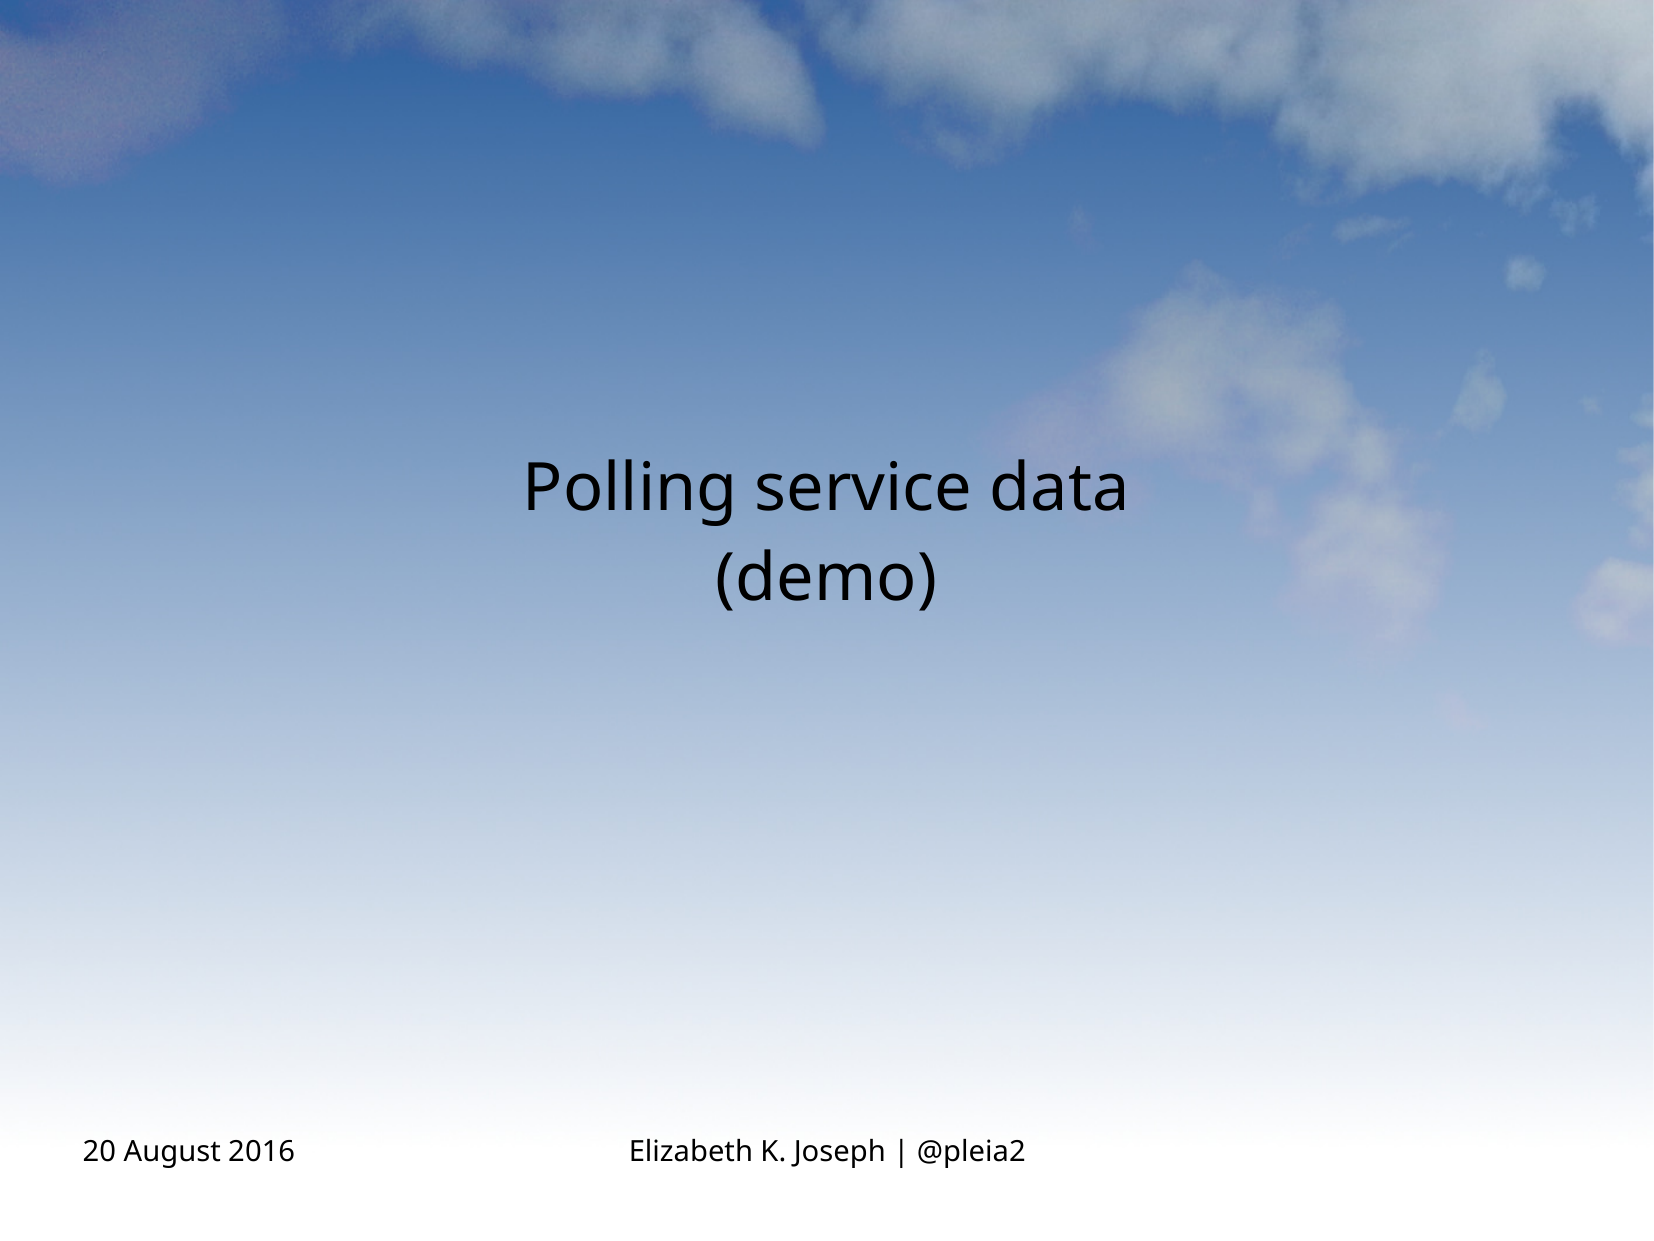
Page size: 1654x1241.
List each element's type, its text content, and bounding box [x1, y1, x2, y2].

picture [0, 0, 1654, 1241]
subtitle Polling service data (demo) [82, 49, 1571, 1010]
